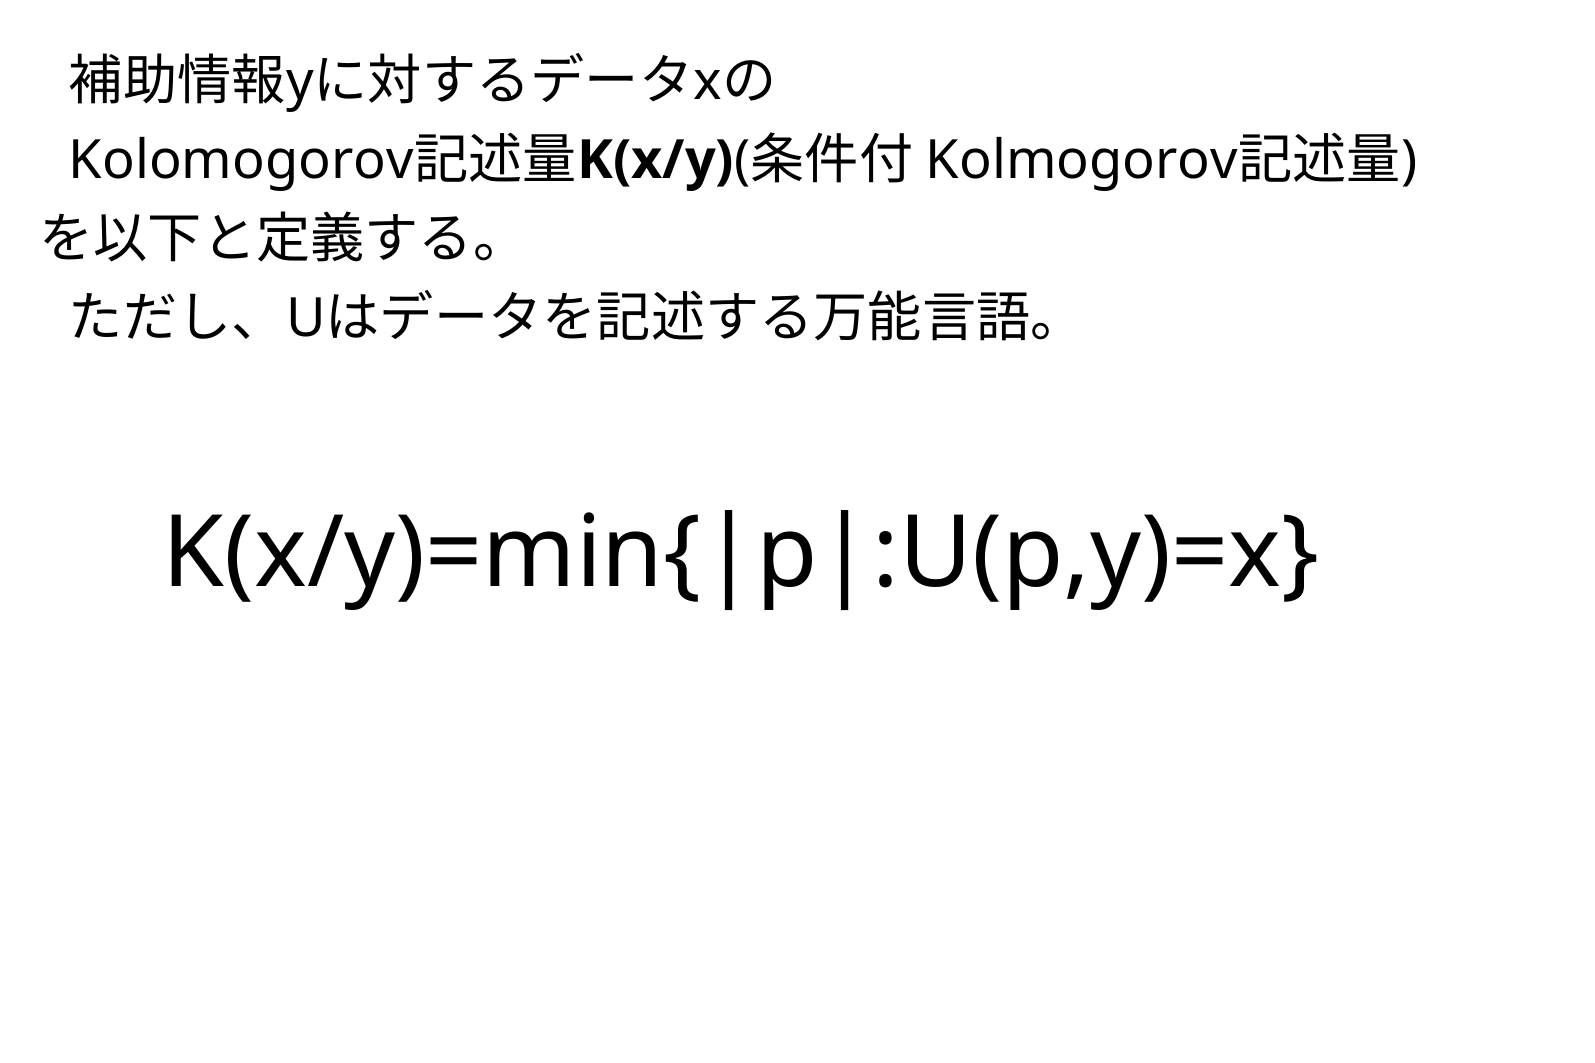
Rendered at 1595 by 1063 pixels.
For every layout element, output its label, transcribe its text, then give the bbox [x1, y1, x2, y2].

text_box 補助情報yに対するデータxの Kolomogorov記述量K(x/y)(条件付 Kolmogorov記述量) を以下と定義する。 ただし、Uはデータを記述する万能言語。 [0, 29, 1595, 385]
text_box K(x/y)=min{|p|:U(p,y)=x} [147, 472, 1447, 1004]
